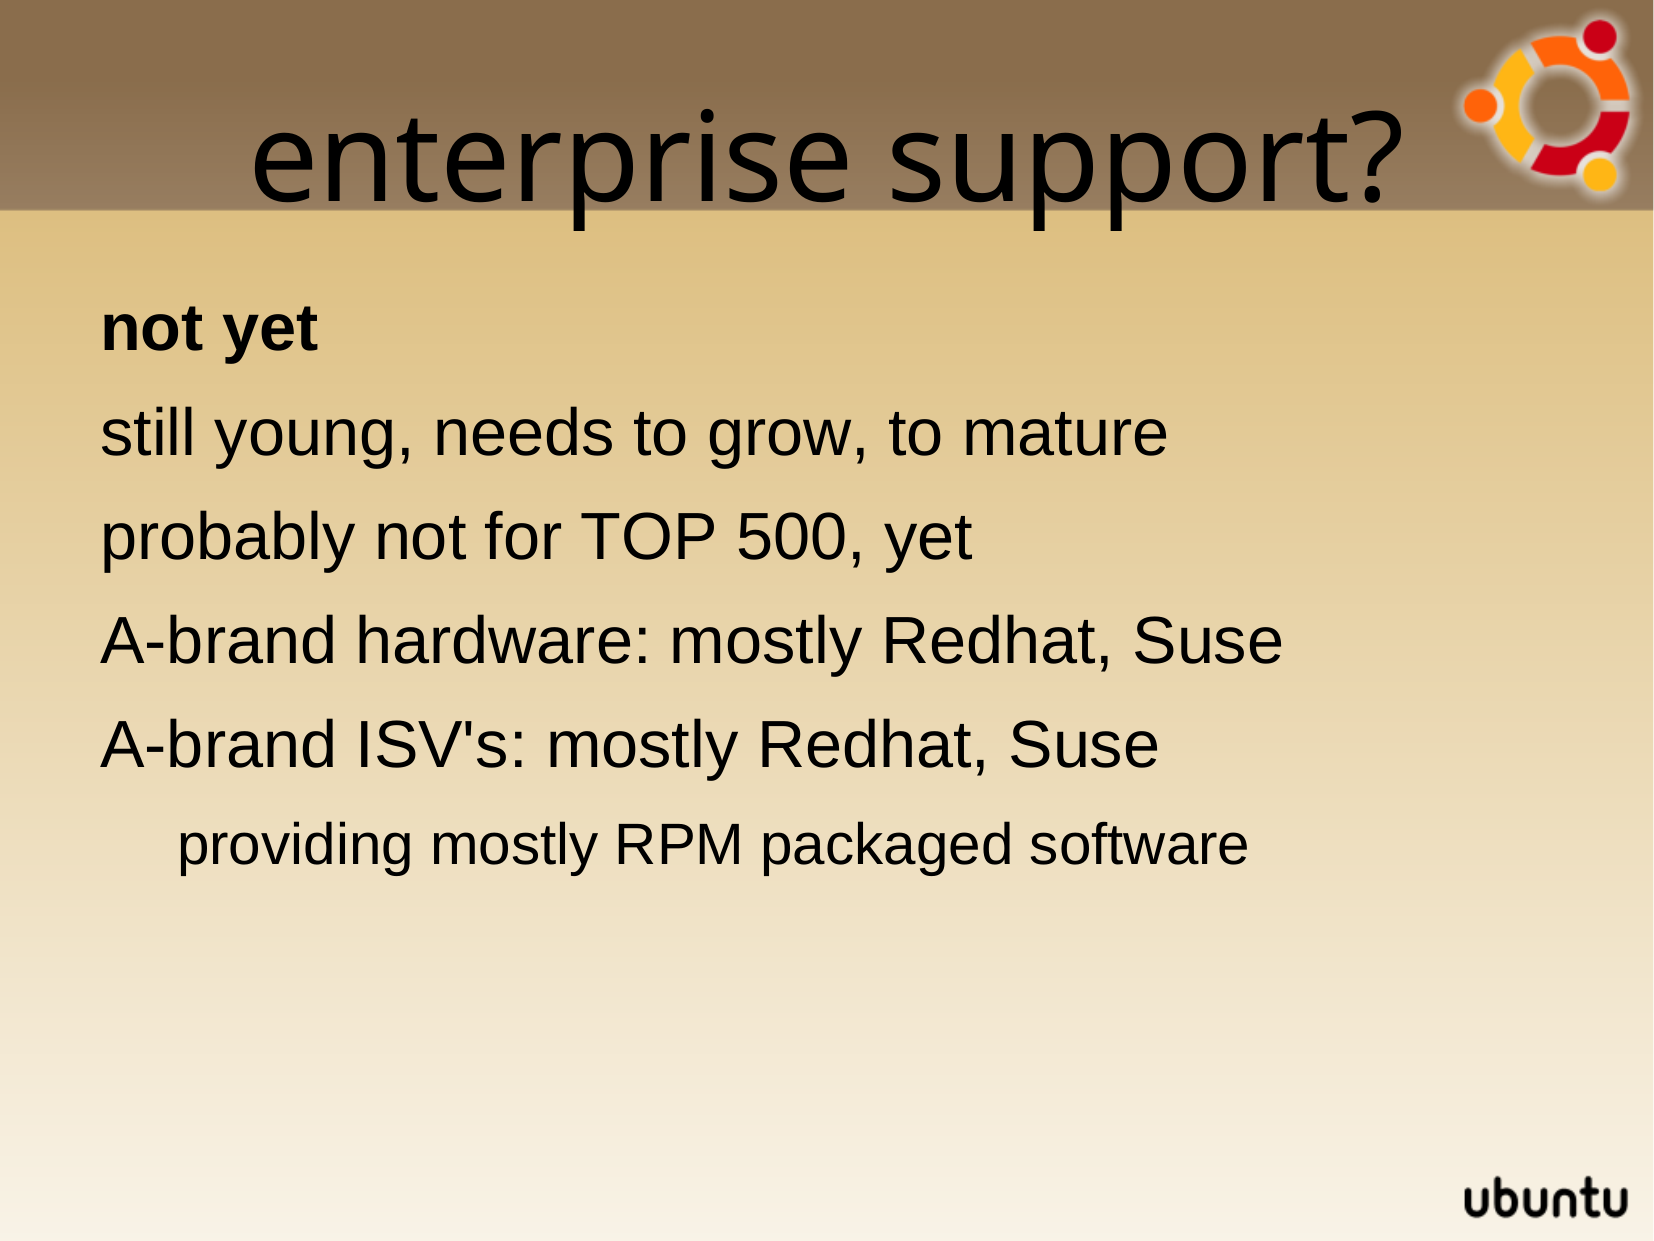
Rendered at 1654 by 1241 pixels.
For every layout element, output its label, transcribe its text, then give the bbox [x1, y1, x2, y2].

title enterprise support? [82, 56, 1571, 250]
list not yet still young, needs to grow, to mature probably not for TOP 500, yet A-brand hardware: mostly Redhat, Suse A-brand ISV's: mostly Redhat, Suse providing mostly RPM packaged software [82, 290, 1571, 1094]
picture [0, 0, 1654, 1241]
